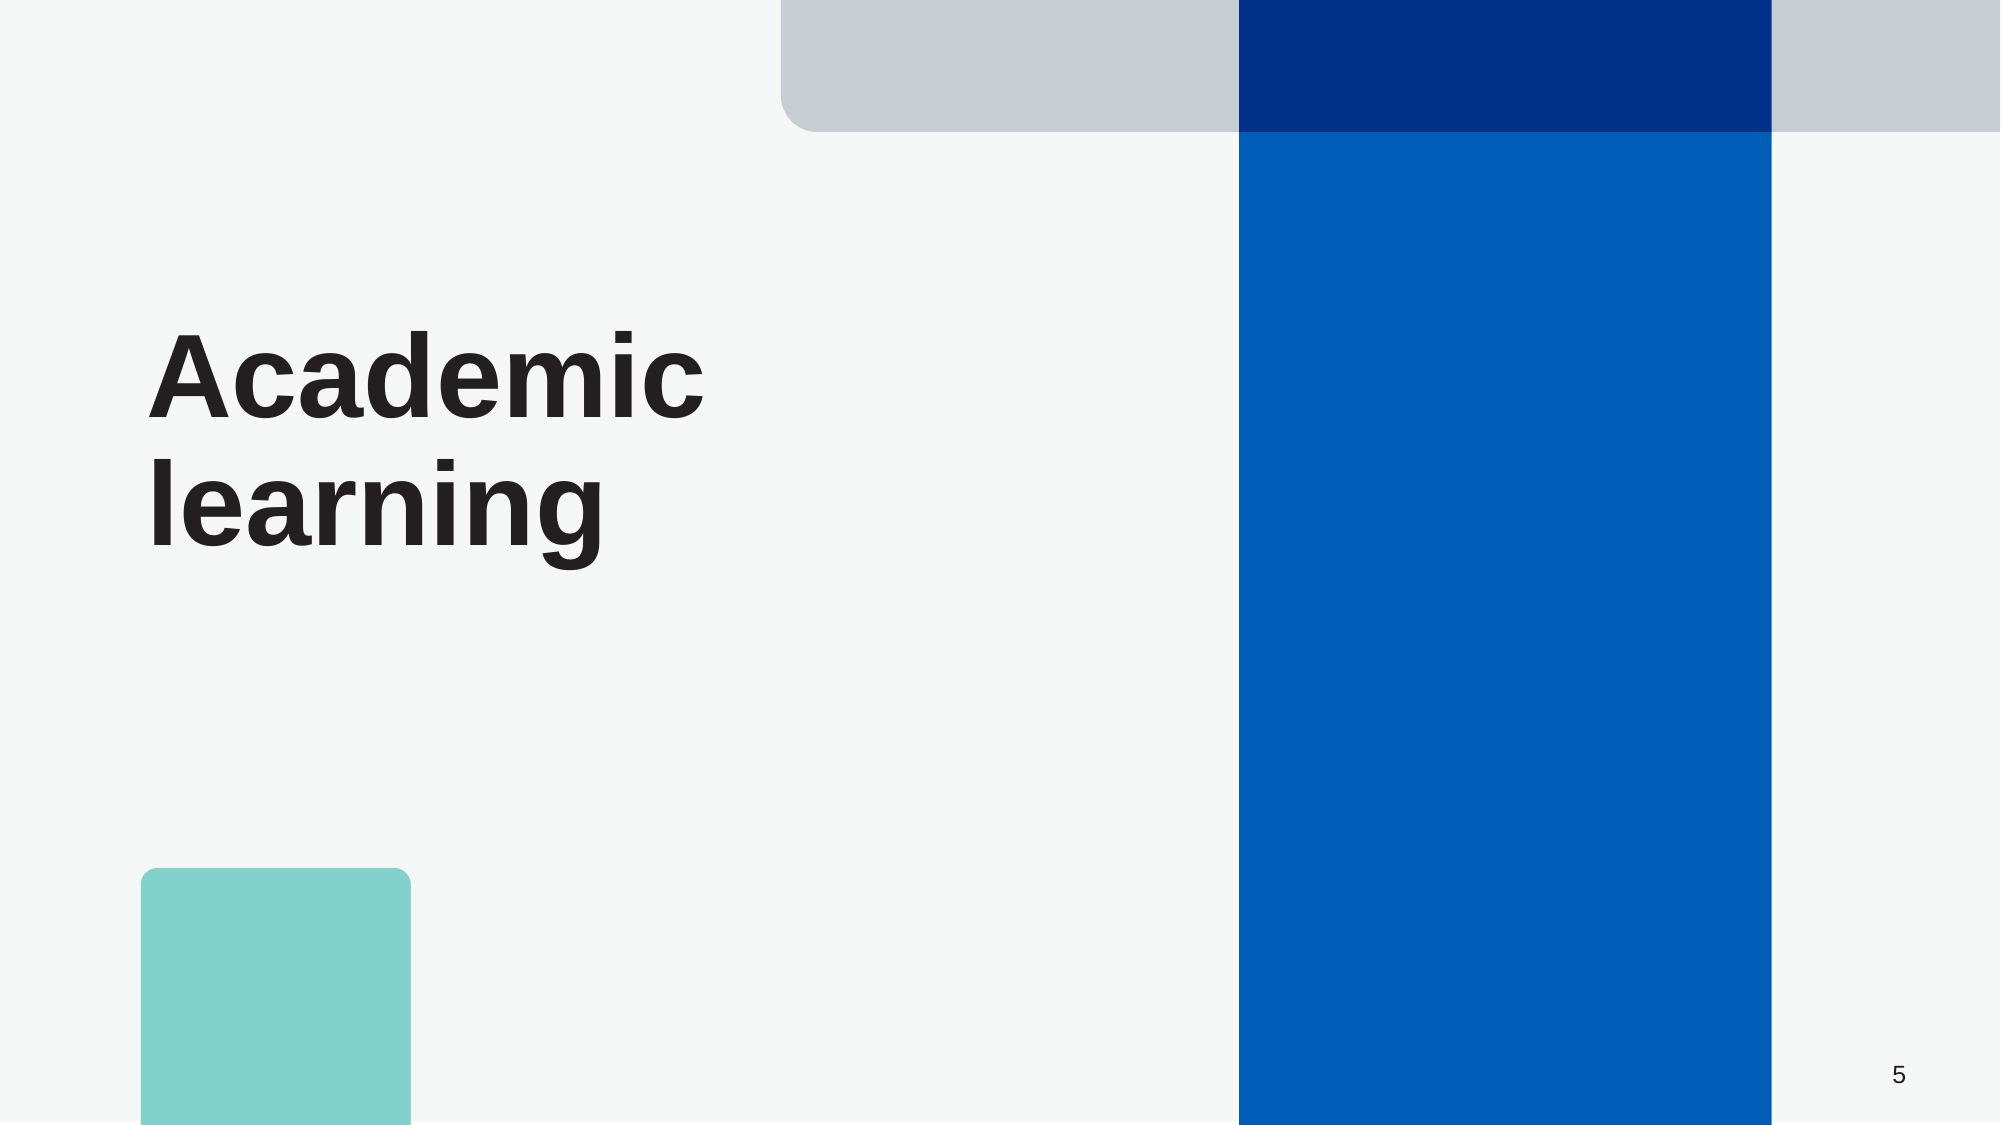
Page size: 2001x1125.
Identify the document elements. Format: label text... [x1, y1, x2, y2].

list Academic learning [146, 314, 1079, 572]
